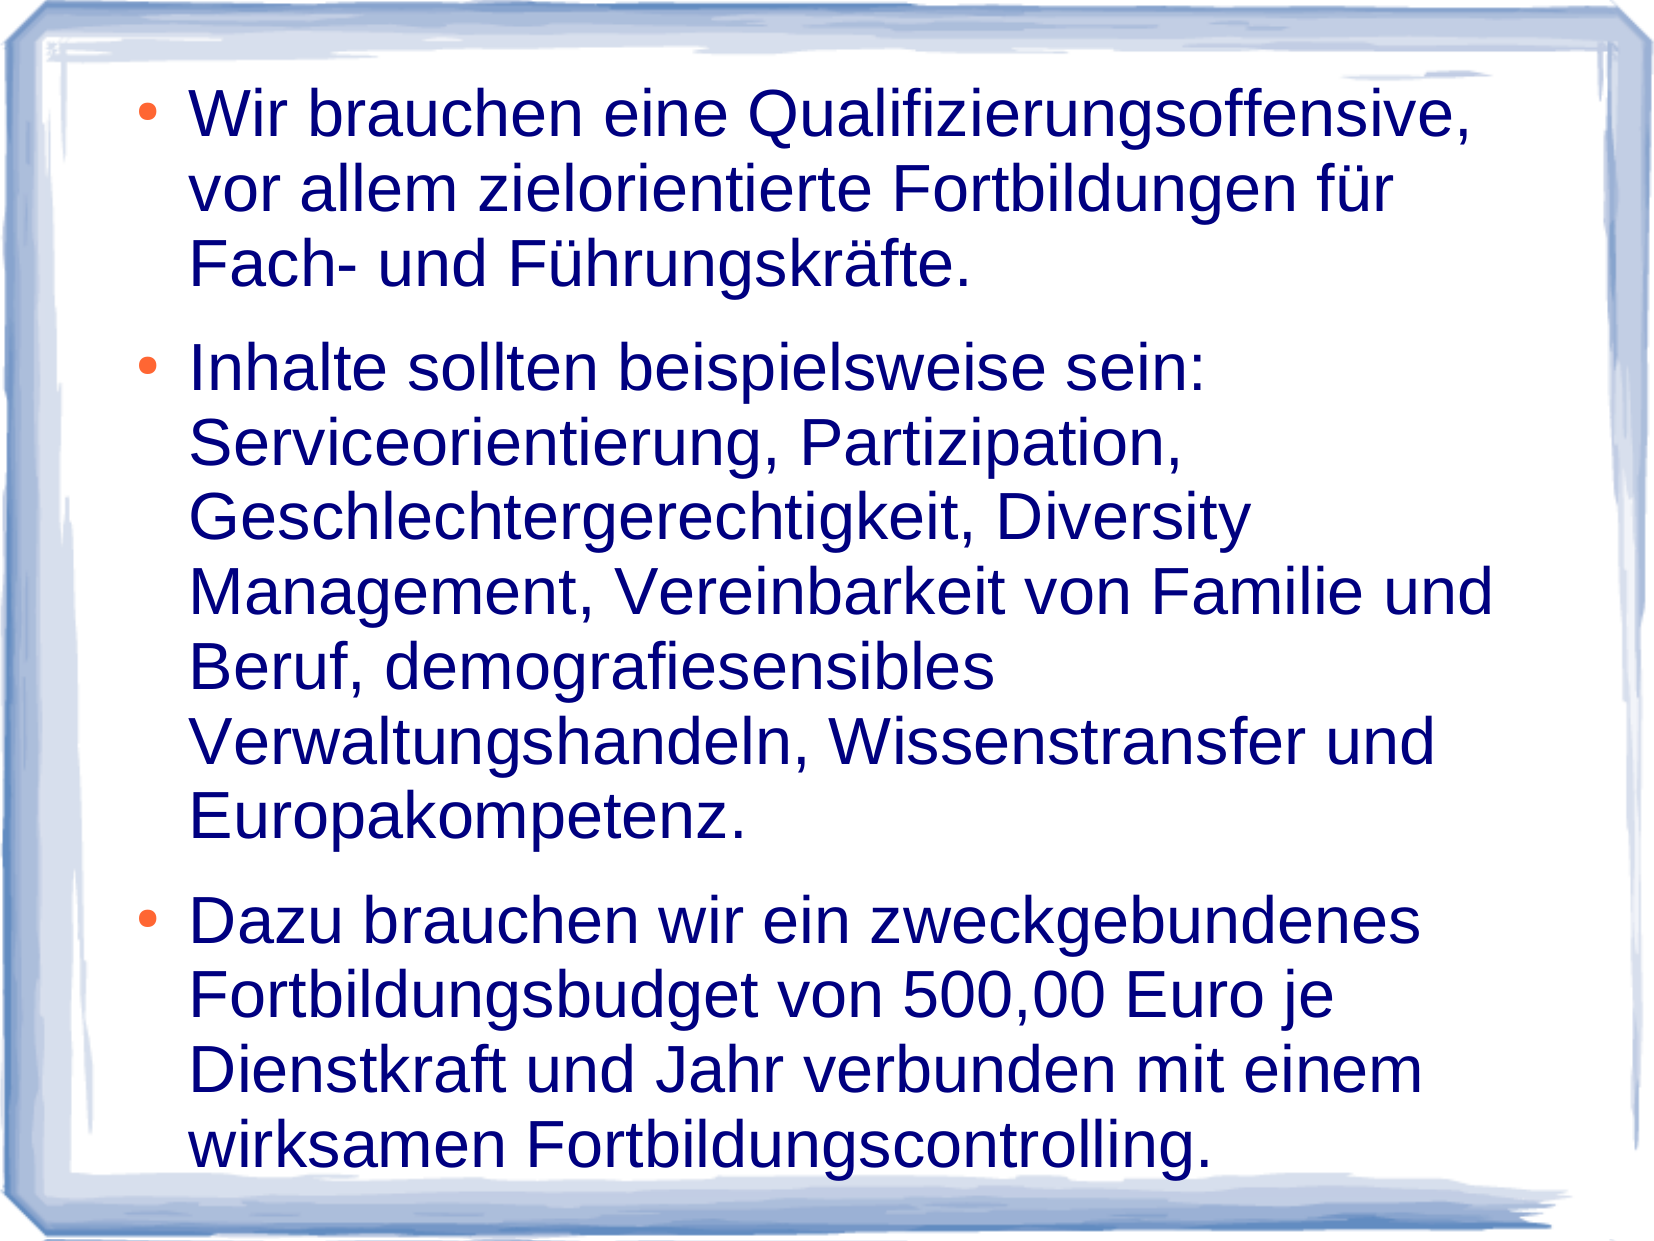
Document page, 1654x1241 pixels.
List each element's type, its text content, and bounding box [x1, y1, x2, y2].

picture [0, 0, 1654, 1241]
list Wir brauchen eine Qualifizierungsoffensive, vor allem zielorientierte Fortbildungen für Fach- und Führungskräfte. Inhalte sollten beispielsweise sein: Serviceorientierung, Partizipation, Geschlechtergerechtigkeit, Diversity Management, Vereinbarkeit von Familie und Beruf, demografiesensibles Verwaltungshandeln, Wissenstransfer und Europakompetenz. Dazu brauchen wir ein zweckgebundenes Fortbildungsbudget von 500,00 Euro je Dienstkraft und Jahr verbunden mit einem wirksamen Fortbildungscontrolling. [118, 76, 1571, 1241]
